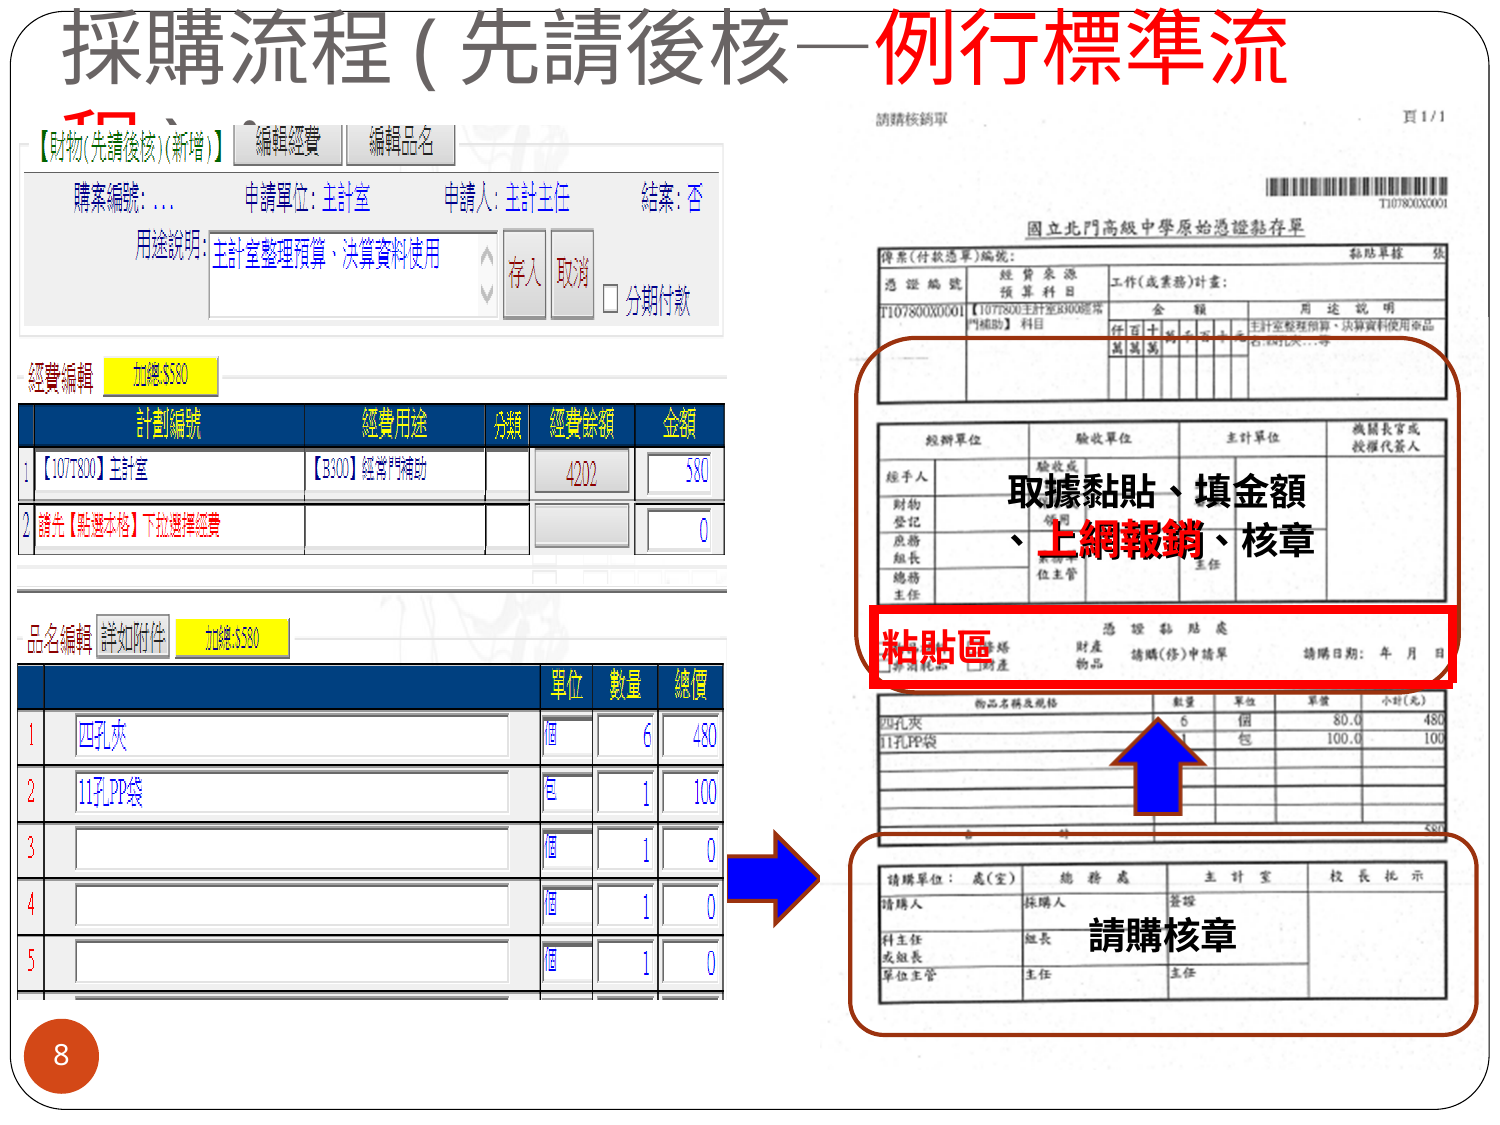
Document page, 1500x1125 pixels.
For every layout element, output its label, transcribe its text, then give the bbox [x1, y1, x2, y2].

picture [820, 101, 1484, 1070]
text_box 請購核章 [850, 834, 1477, 1035]
text_box 粘貼區 [873, 609, 1453, 685]
text_box [727, 834, 820, 924]
text_box 取據黏貼、填金額 、上網報銷、核章 [856, 337, 1459, 675]
text_box [23, 1018, 99, 1094]
picture [17, 125, 727, 1000]
text_box 採購流程(先請後核—例行標準流程)： [53, 0, 1447, 119]
text_box 取據黏貼、填金額 、上網報銷、核章 [886, 685, 1429, 693]
